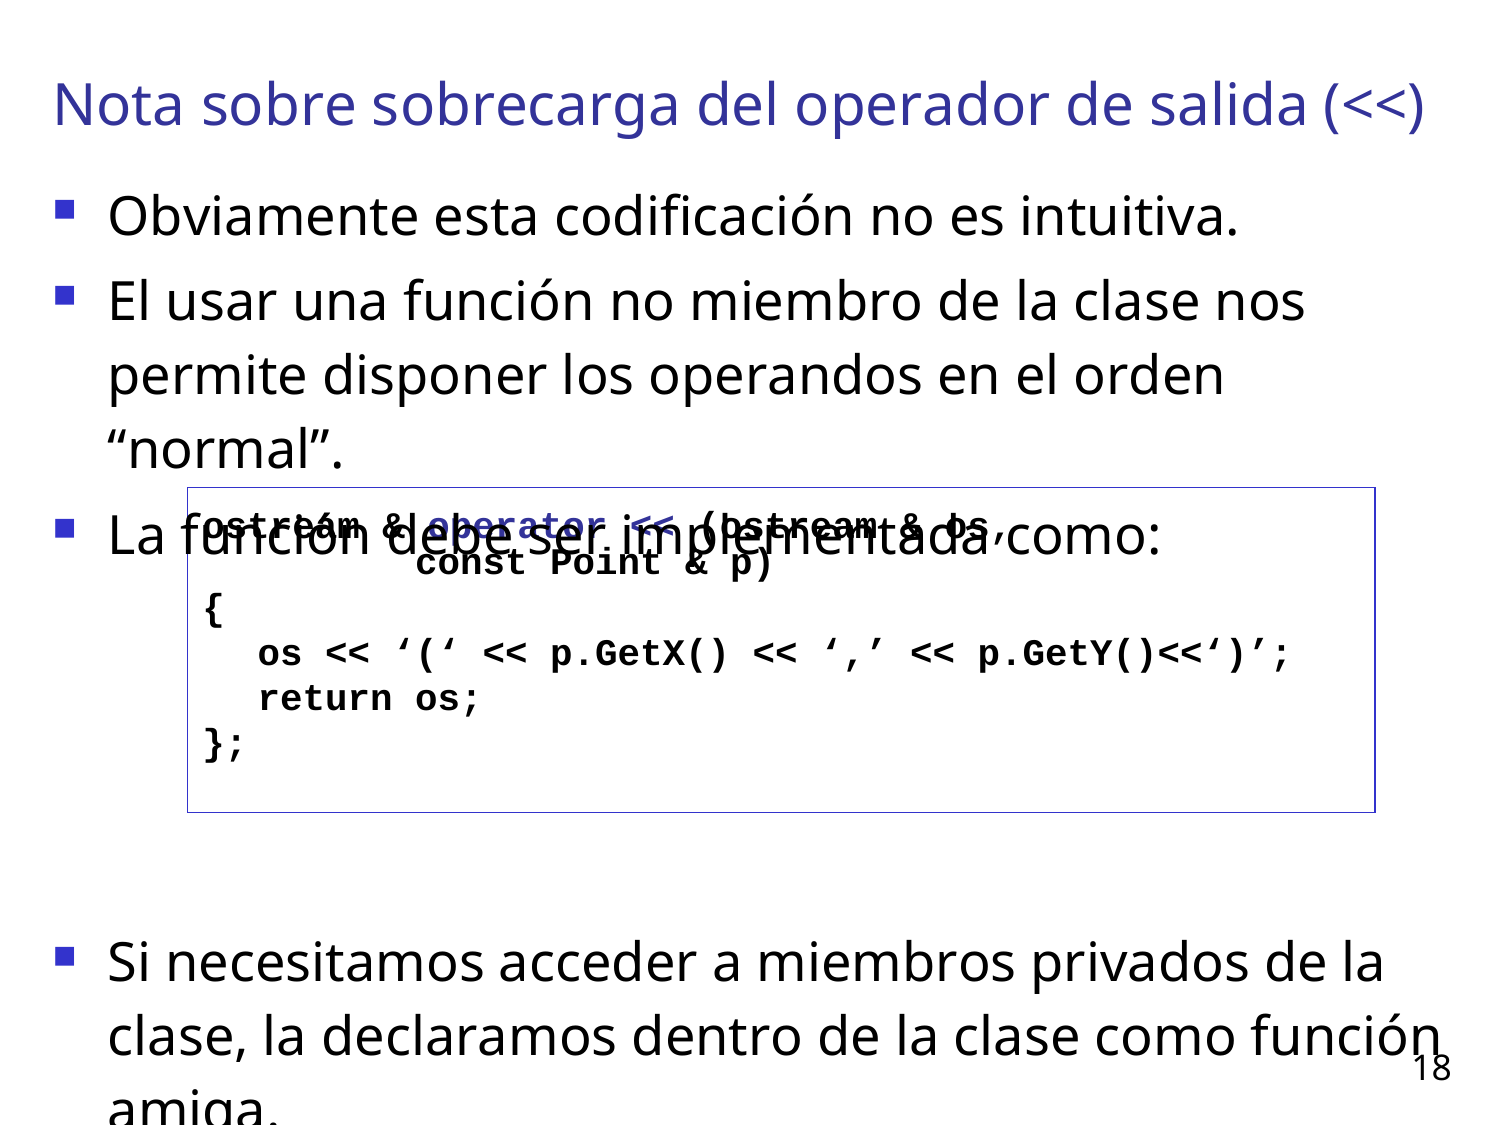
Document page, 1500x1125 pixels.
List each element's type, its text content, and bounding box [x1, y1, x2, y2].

title Nota sobre sobrecarga del operador de salida (<<)‏ [37, 4, 1466, 150]
list Obviamente esta codificación no es intuitiva. El usar una función no miembro de la clase nos permite disponer los operandos en el orden “normal”. La función debe ser implementada como: Si necesitamos acceder a miembros privados de la clase, la declaramos dentro de la clase como función amiga. [37, 169, 1462, 1041]
